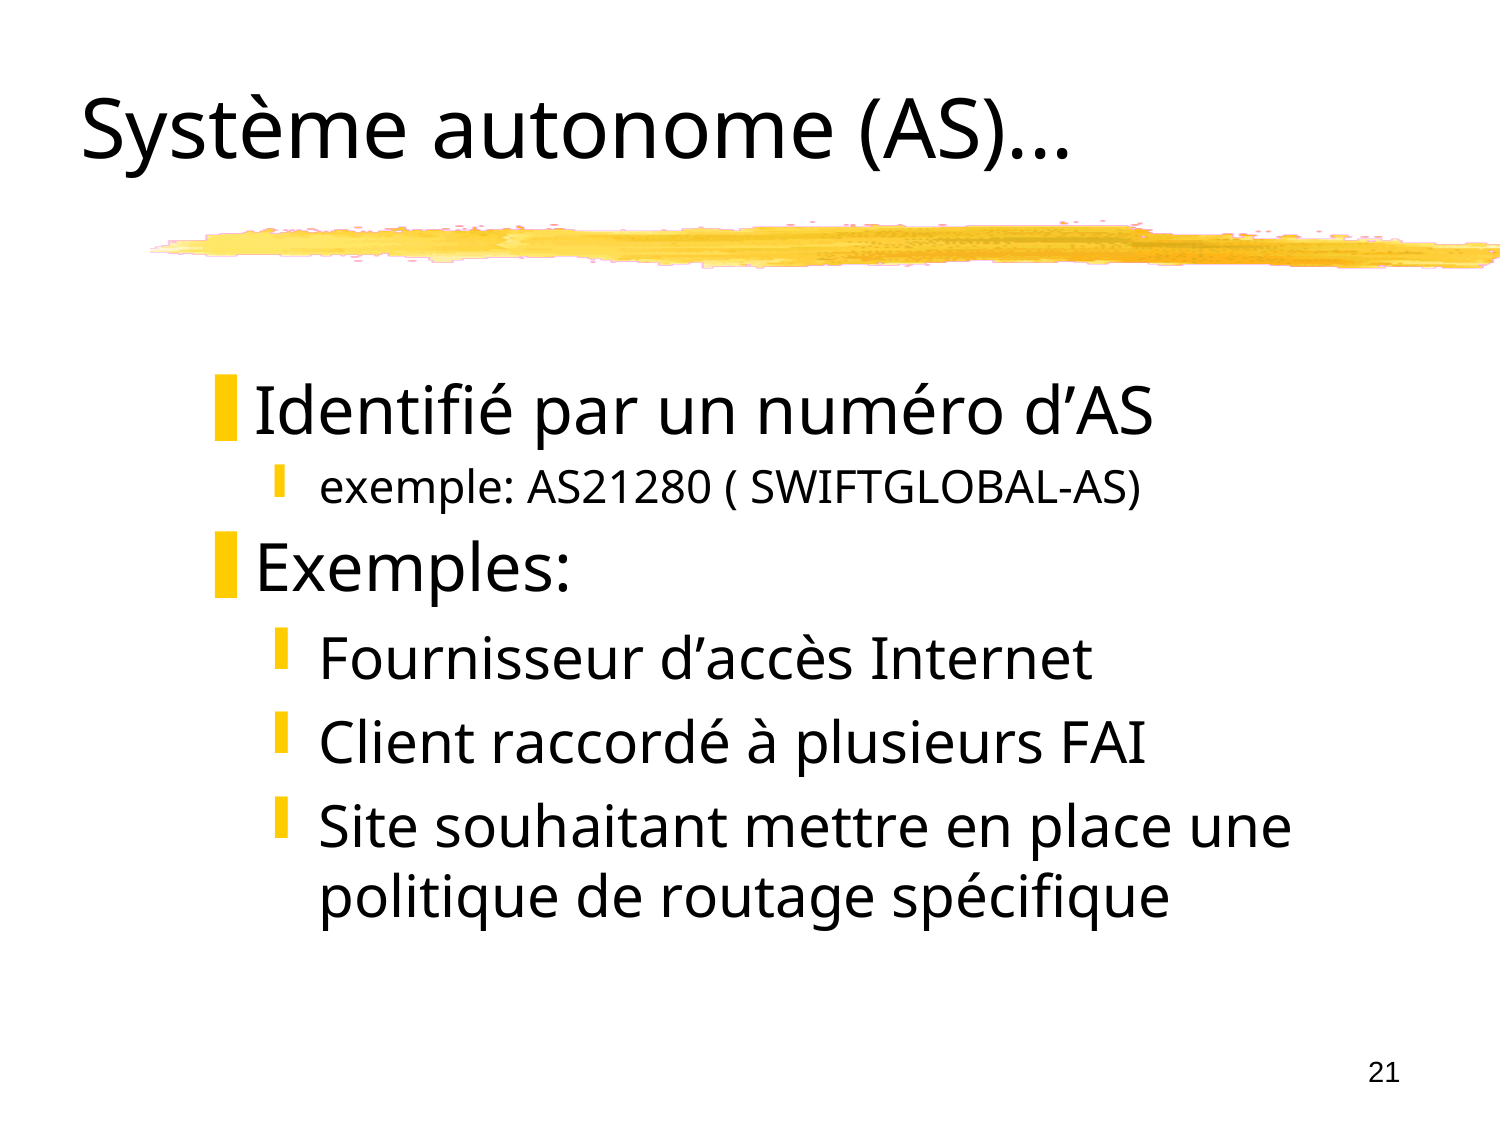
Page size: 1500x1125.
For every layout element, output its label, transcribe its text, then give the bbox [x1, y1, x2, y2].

list Identifié par un numéro d’AS exemple: AS21280 ( SWIFTGLOBAL-AS)‏ Exemples: Fournisseur d’accès Internet Client raccordé à plusieurs FAI Site souhaitant mettre en place une politique de routage spécifique [74, 309, 1417, 994]
text_box <number> [1104, 1021, 1416, 1096]
picture [150, 215, 1500, 279]
title Système autonome (AS)... [66, 37, 1342, 226]
